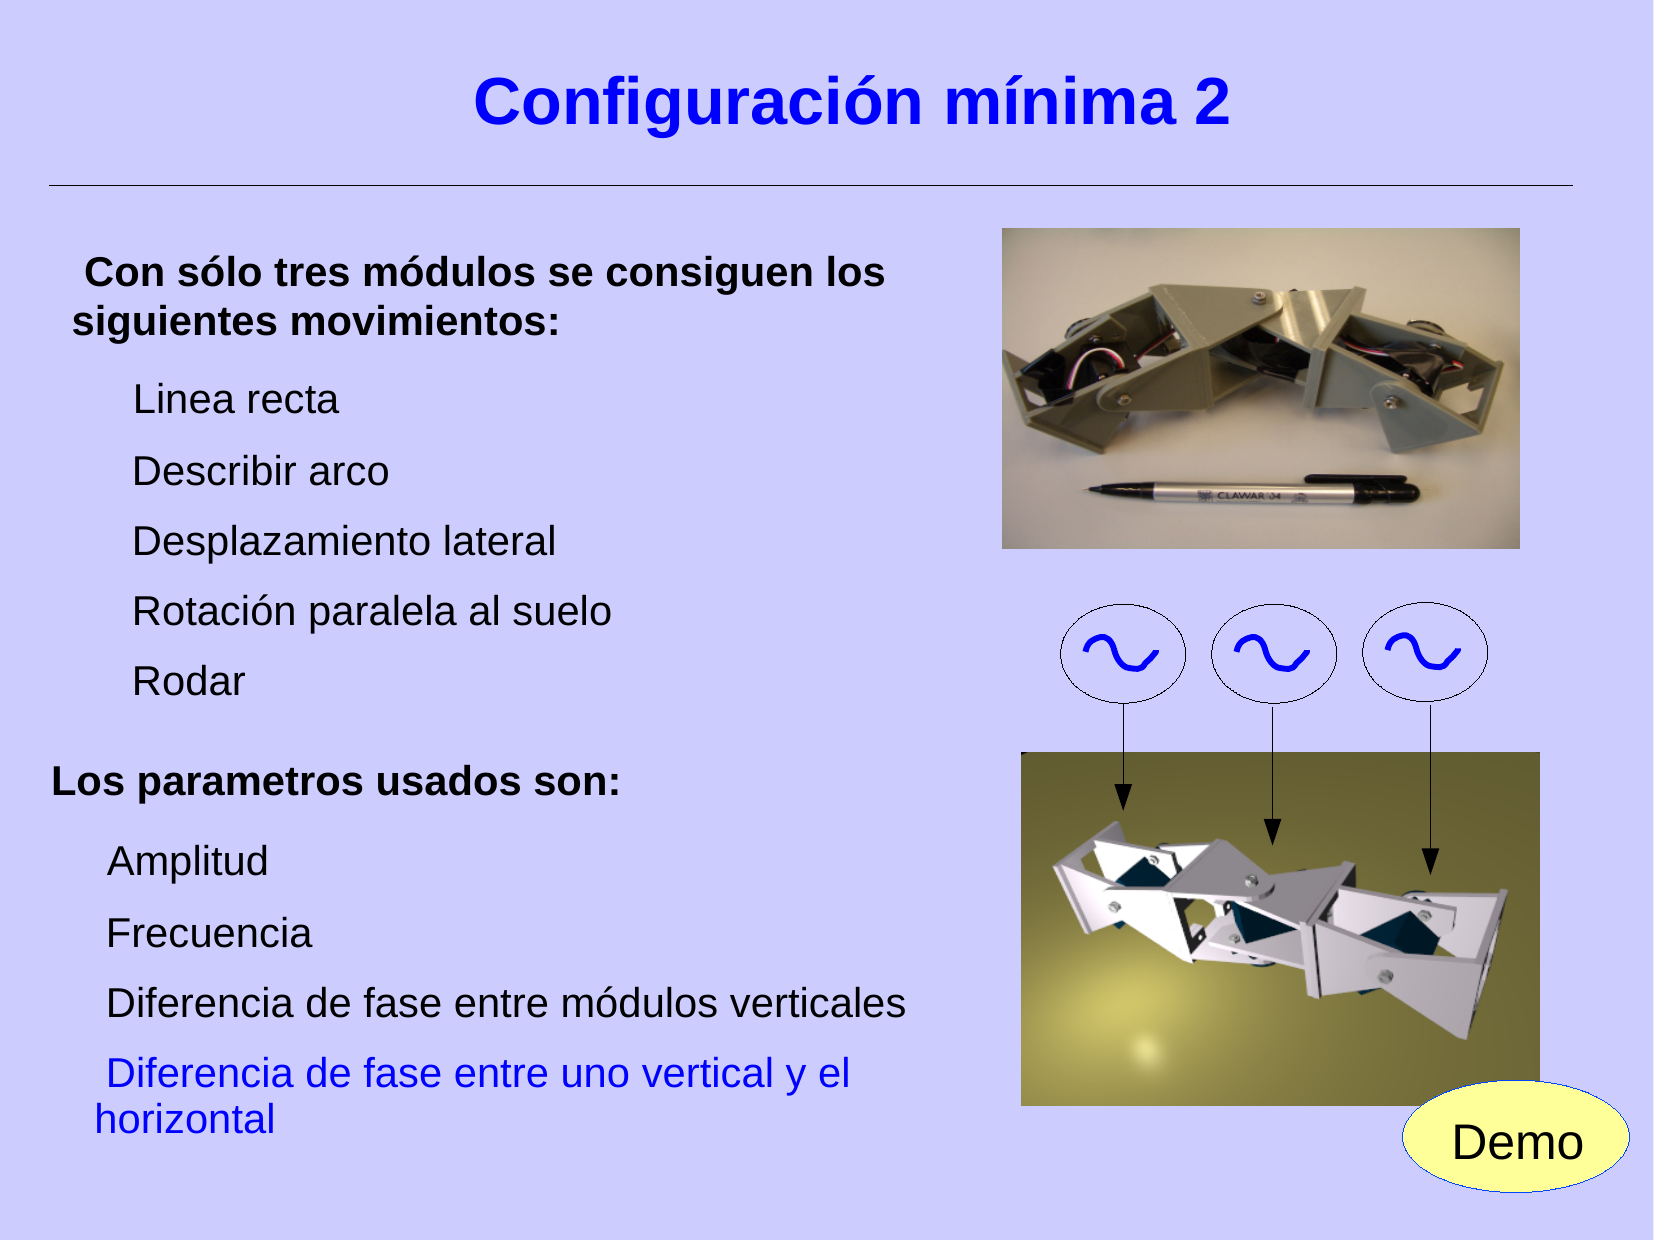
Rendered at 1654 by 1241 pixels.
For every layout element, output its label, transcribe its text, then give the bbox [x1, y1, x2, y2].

text_box [1402, 1080, 1630, 1193]
text_box Los parametros usados son: [38, 750, 874, 870]
title Configuración mínima 2 [132, 0, 1592, 191]
picture [1021, 752, 1540, 1106]
picture [1002, 228, 1520, 549]
text_box Linea recta Describir arco Desplazamiento lateral Rotación paralela al suelo Rodar [120, 368, 827, 708]
text_box Demo [1451, 1114, 1583, 1171]
text_box Amplitud Frecuencia Diferencia de fase entre módulos verticales Diferencia de fase entre uno vertical y el horizontal [94, 830, 1002, 1146]
text_box Con sólo tres módulos se consiguen los siguientes movimientos: [71, 242, 907, 362]
